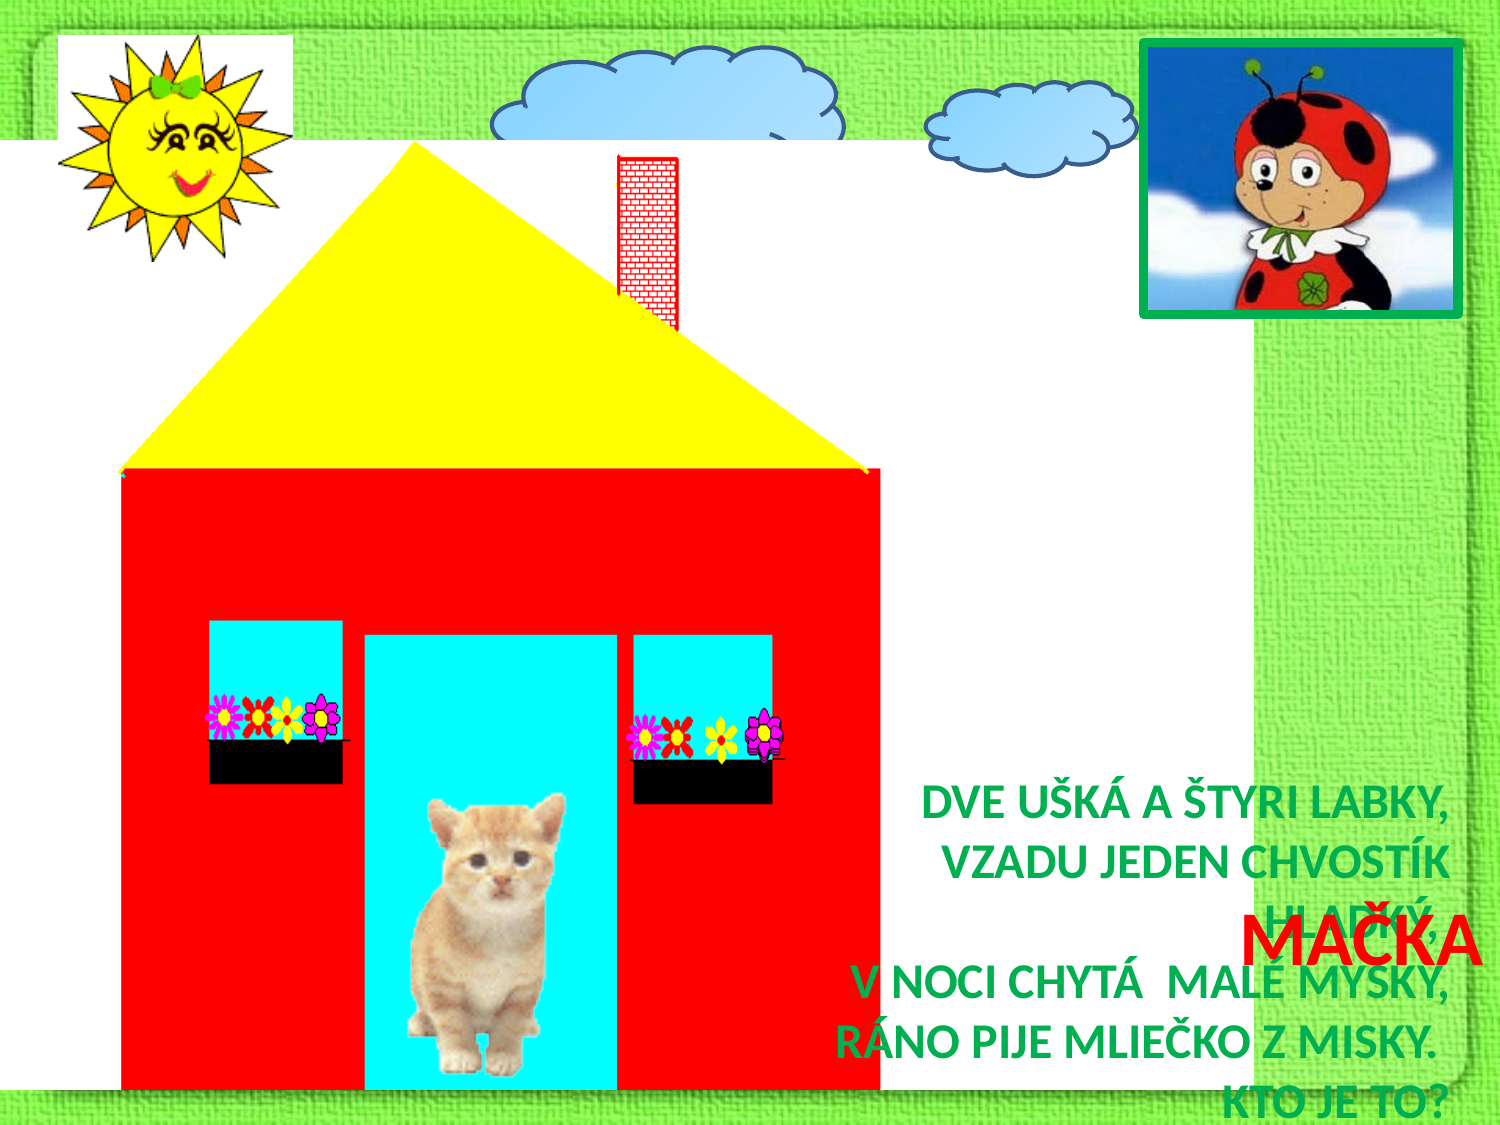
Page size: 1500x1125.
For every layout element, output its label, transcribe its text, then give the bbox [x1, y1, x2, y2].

text_box [925, 82, 1137, 177]
list MAČKA [1171, 880, 1500, 1013]
text_box [491, 47, 844, 140]
picture [1249, 851, 1254, 872]
picture [0, 35, 1254, 1090]
picture [1148, 46, 1454, 310]
title DVE UŠKÁ A ŠTYRI LABKY, VZADU JEDEN CHVOSTÍK HLADKÝ, V NOCI CHYTÁ MALÉ MYŠKY, RÁNO PIJE MLIEČKO Z MISKY. KTO JE TO? [820, 400, 1477, 844]
